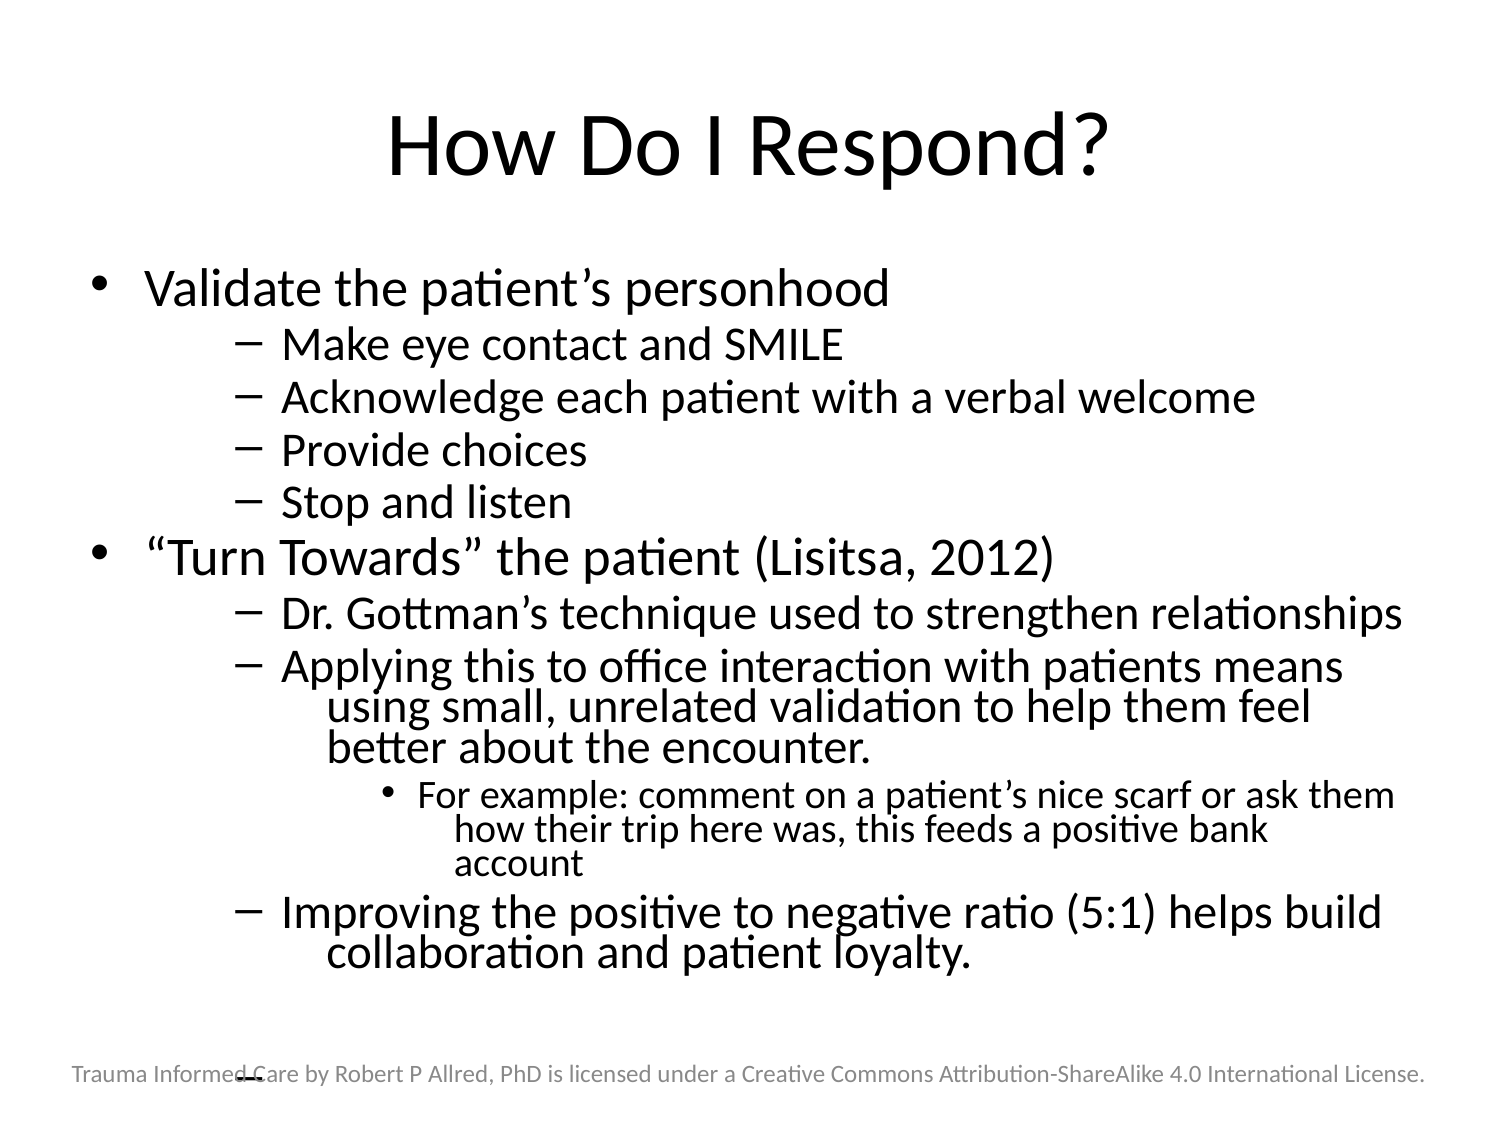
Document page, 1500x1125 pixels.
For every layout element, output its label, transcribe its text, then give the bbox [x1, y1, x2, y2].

list Validate the patient’s personhood Make eye contact and SMILE Acknowledge each patient with a verbal welcome Provide choices Stop and listen “Turn Towards” the patient (Lisitsa, 2012) Dr. Gottman’s technique used to strengthen relationships Applying this to office interaction with patients means using small, unrelated validation to help them feel better about the encounter. For example: comment on a patient’s nice scarf or ask them how their trip here was, this feeds a positive bank account Improving the positive to negative ratio (5:1) helps build collaboration and patient loyalty. [75, 262, 1426, 1005]
title How Do I Respond? [75, 45, 1426, 233]
text_box Trauma Informed Care by Robert P Allred, PhD is licensed under a Creative Commons Attribution-ShareAlike 4.0 International License. [50, 1042, 1451, 1103]
